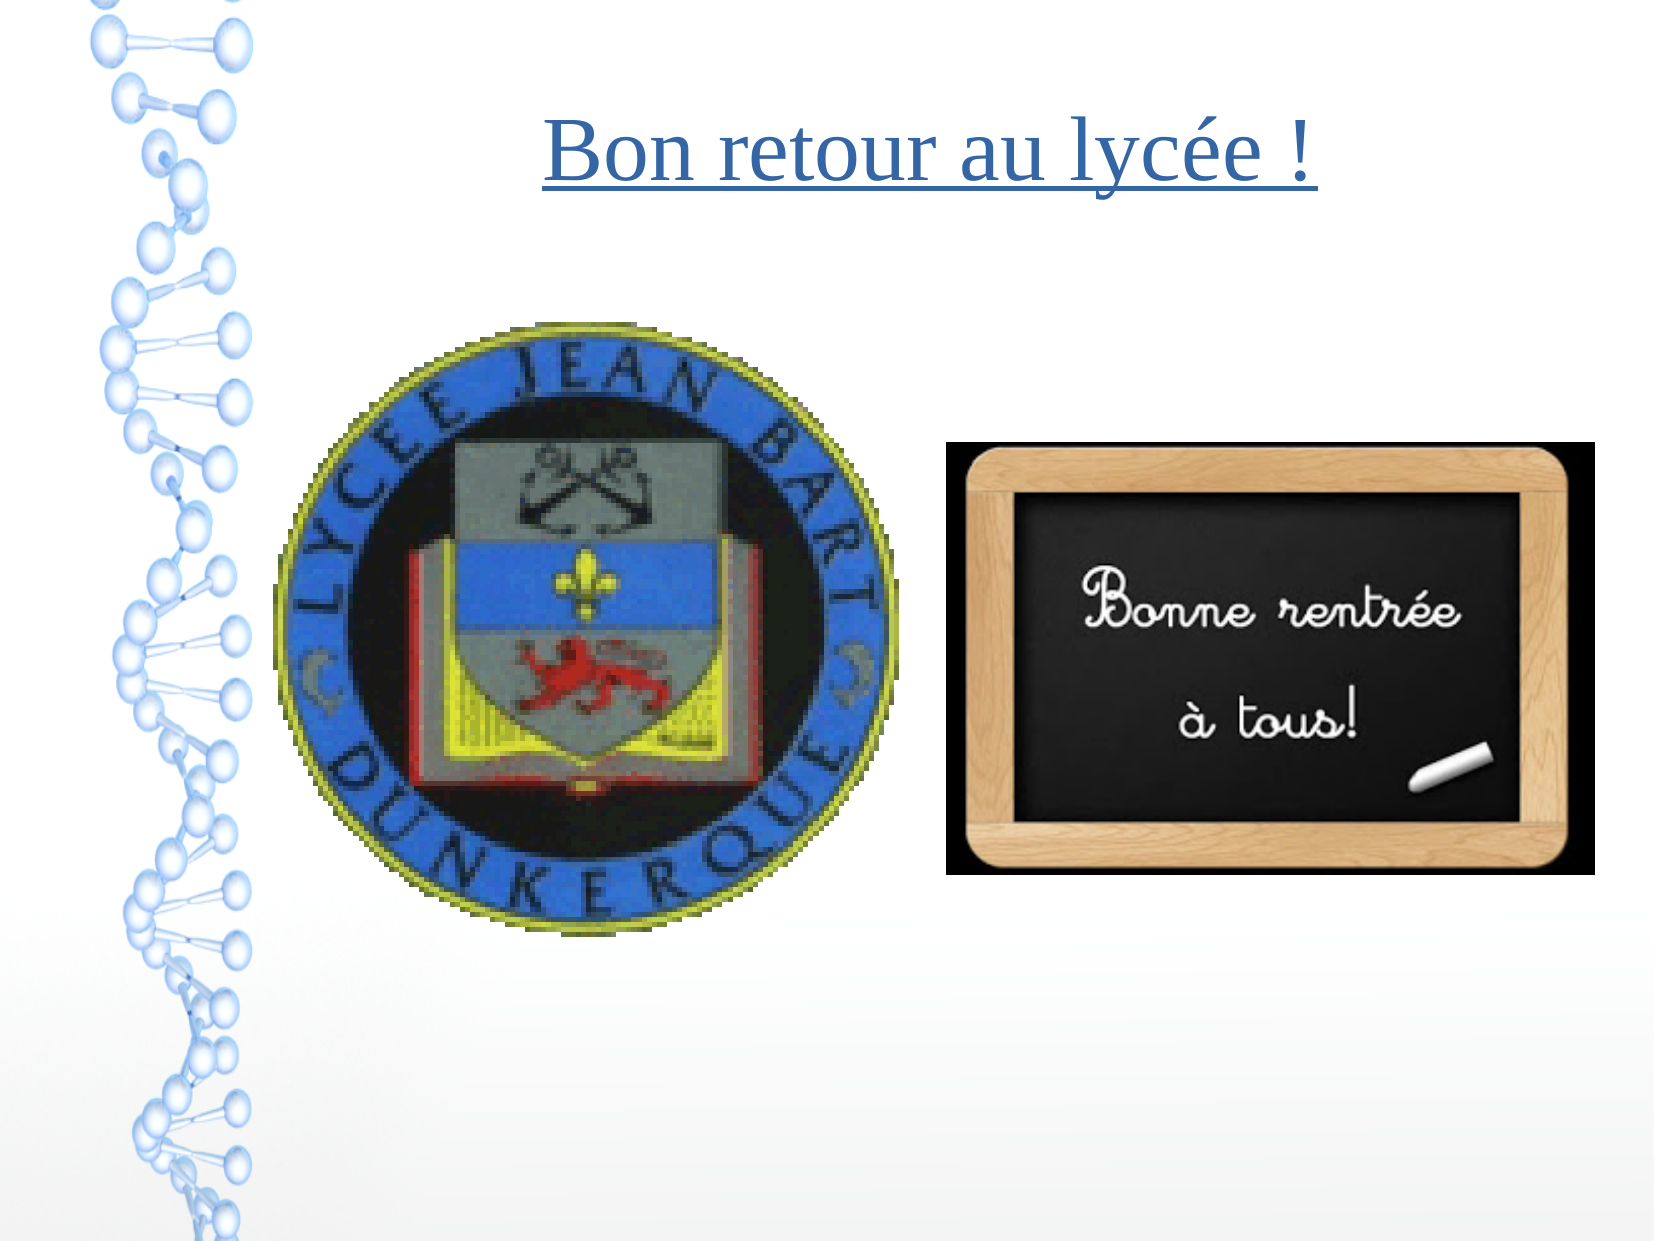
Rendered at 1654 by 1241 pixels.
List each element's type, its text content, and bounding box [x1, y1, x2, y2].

title Bon retour au lycée ! [265, 47, 1595, 252]
picture [0, 0, 1654, 1241]
